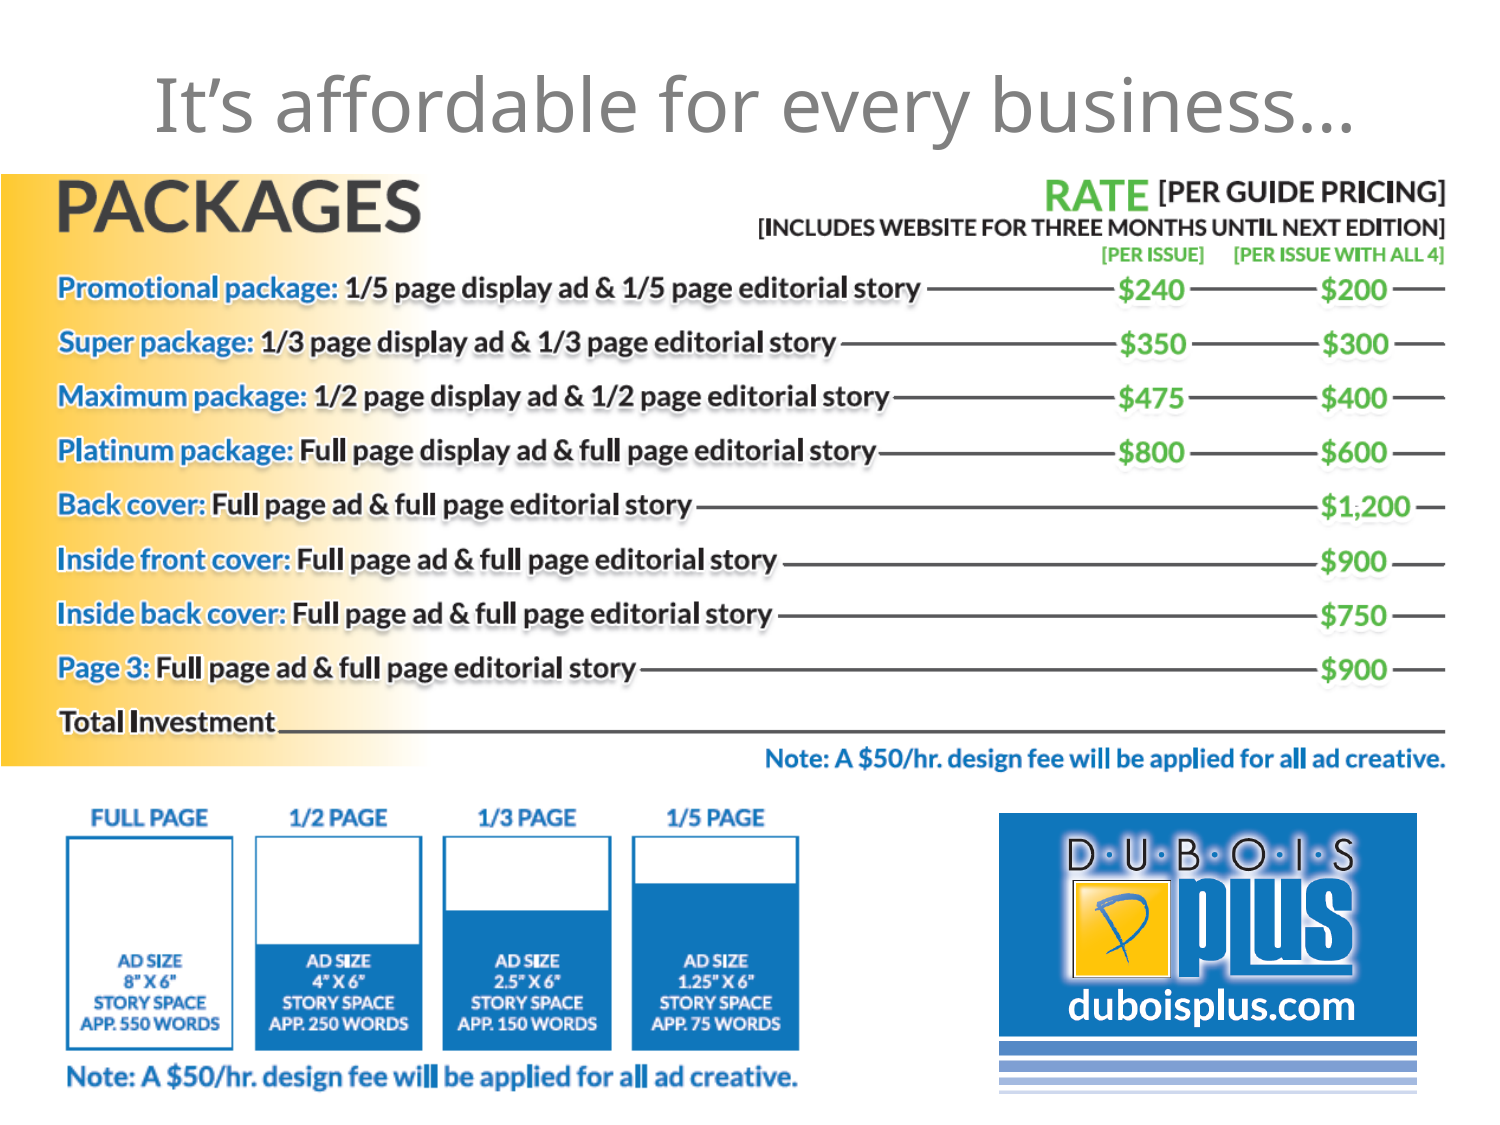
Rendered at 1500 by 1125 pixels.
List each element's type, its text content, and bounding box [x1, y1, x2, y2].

picture [1, 174, 1500, 1122]
picture [999, 813, 1417, 1097]
title It’s affordable for every business… [24, 24, 1488, 180]
